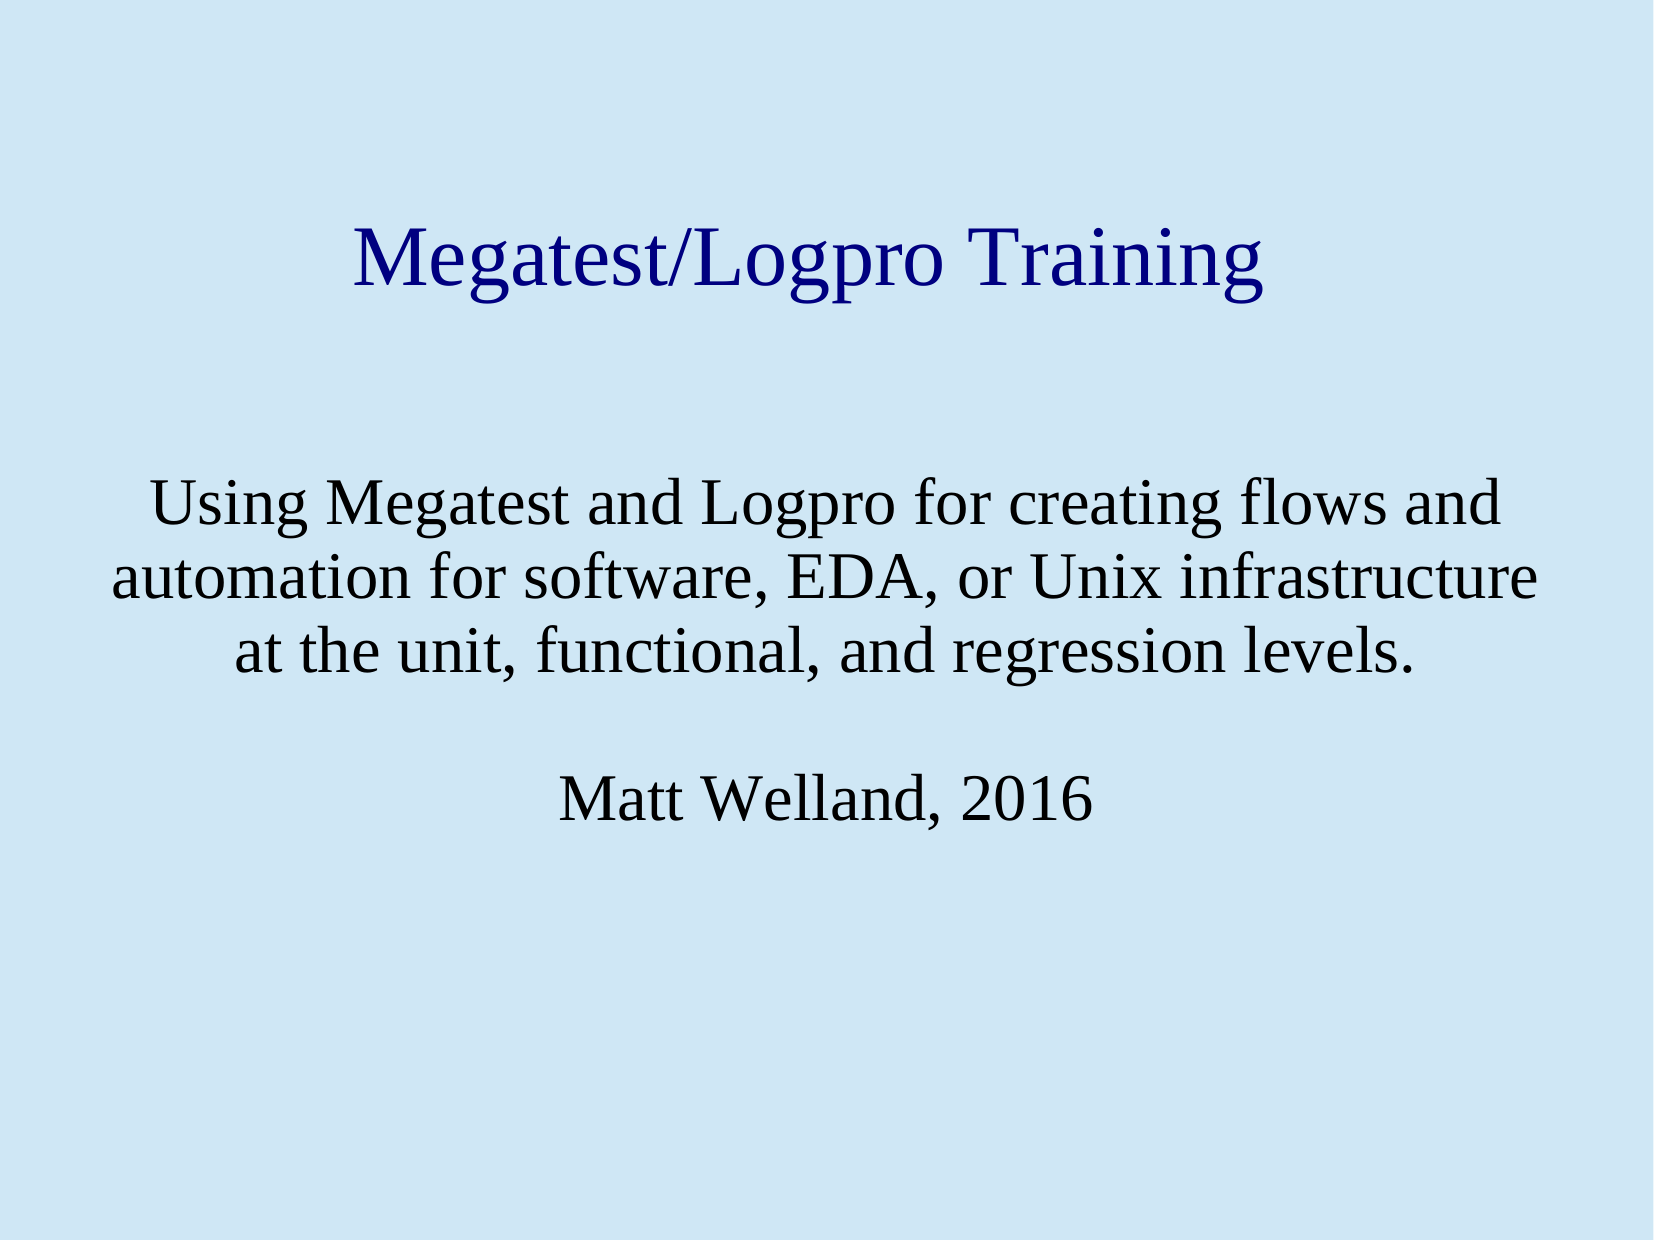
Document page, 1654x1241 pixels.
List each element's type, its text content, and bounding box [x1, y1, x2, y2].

subtitle Using Megatest and Logpro for creating flows and automation for software, EDA, or Unix infrastructure at the unit, functional, and regression levels. Matt Welland, 2016 [82, 290, 1571, 1010]
title Megatest/Logpro Training [82, 152, 1536, 290]
